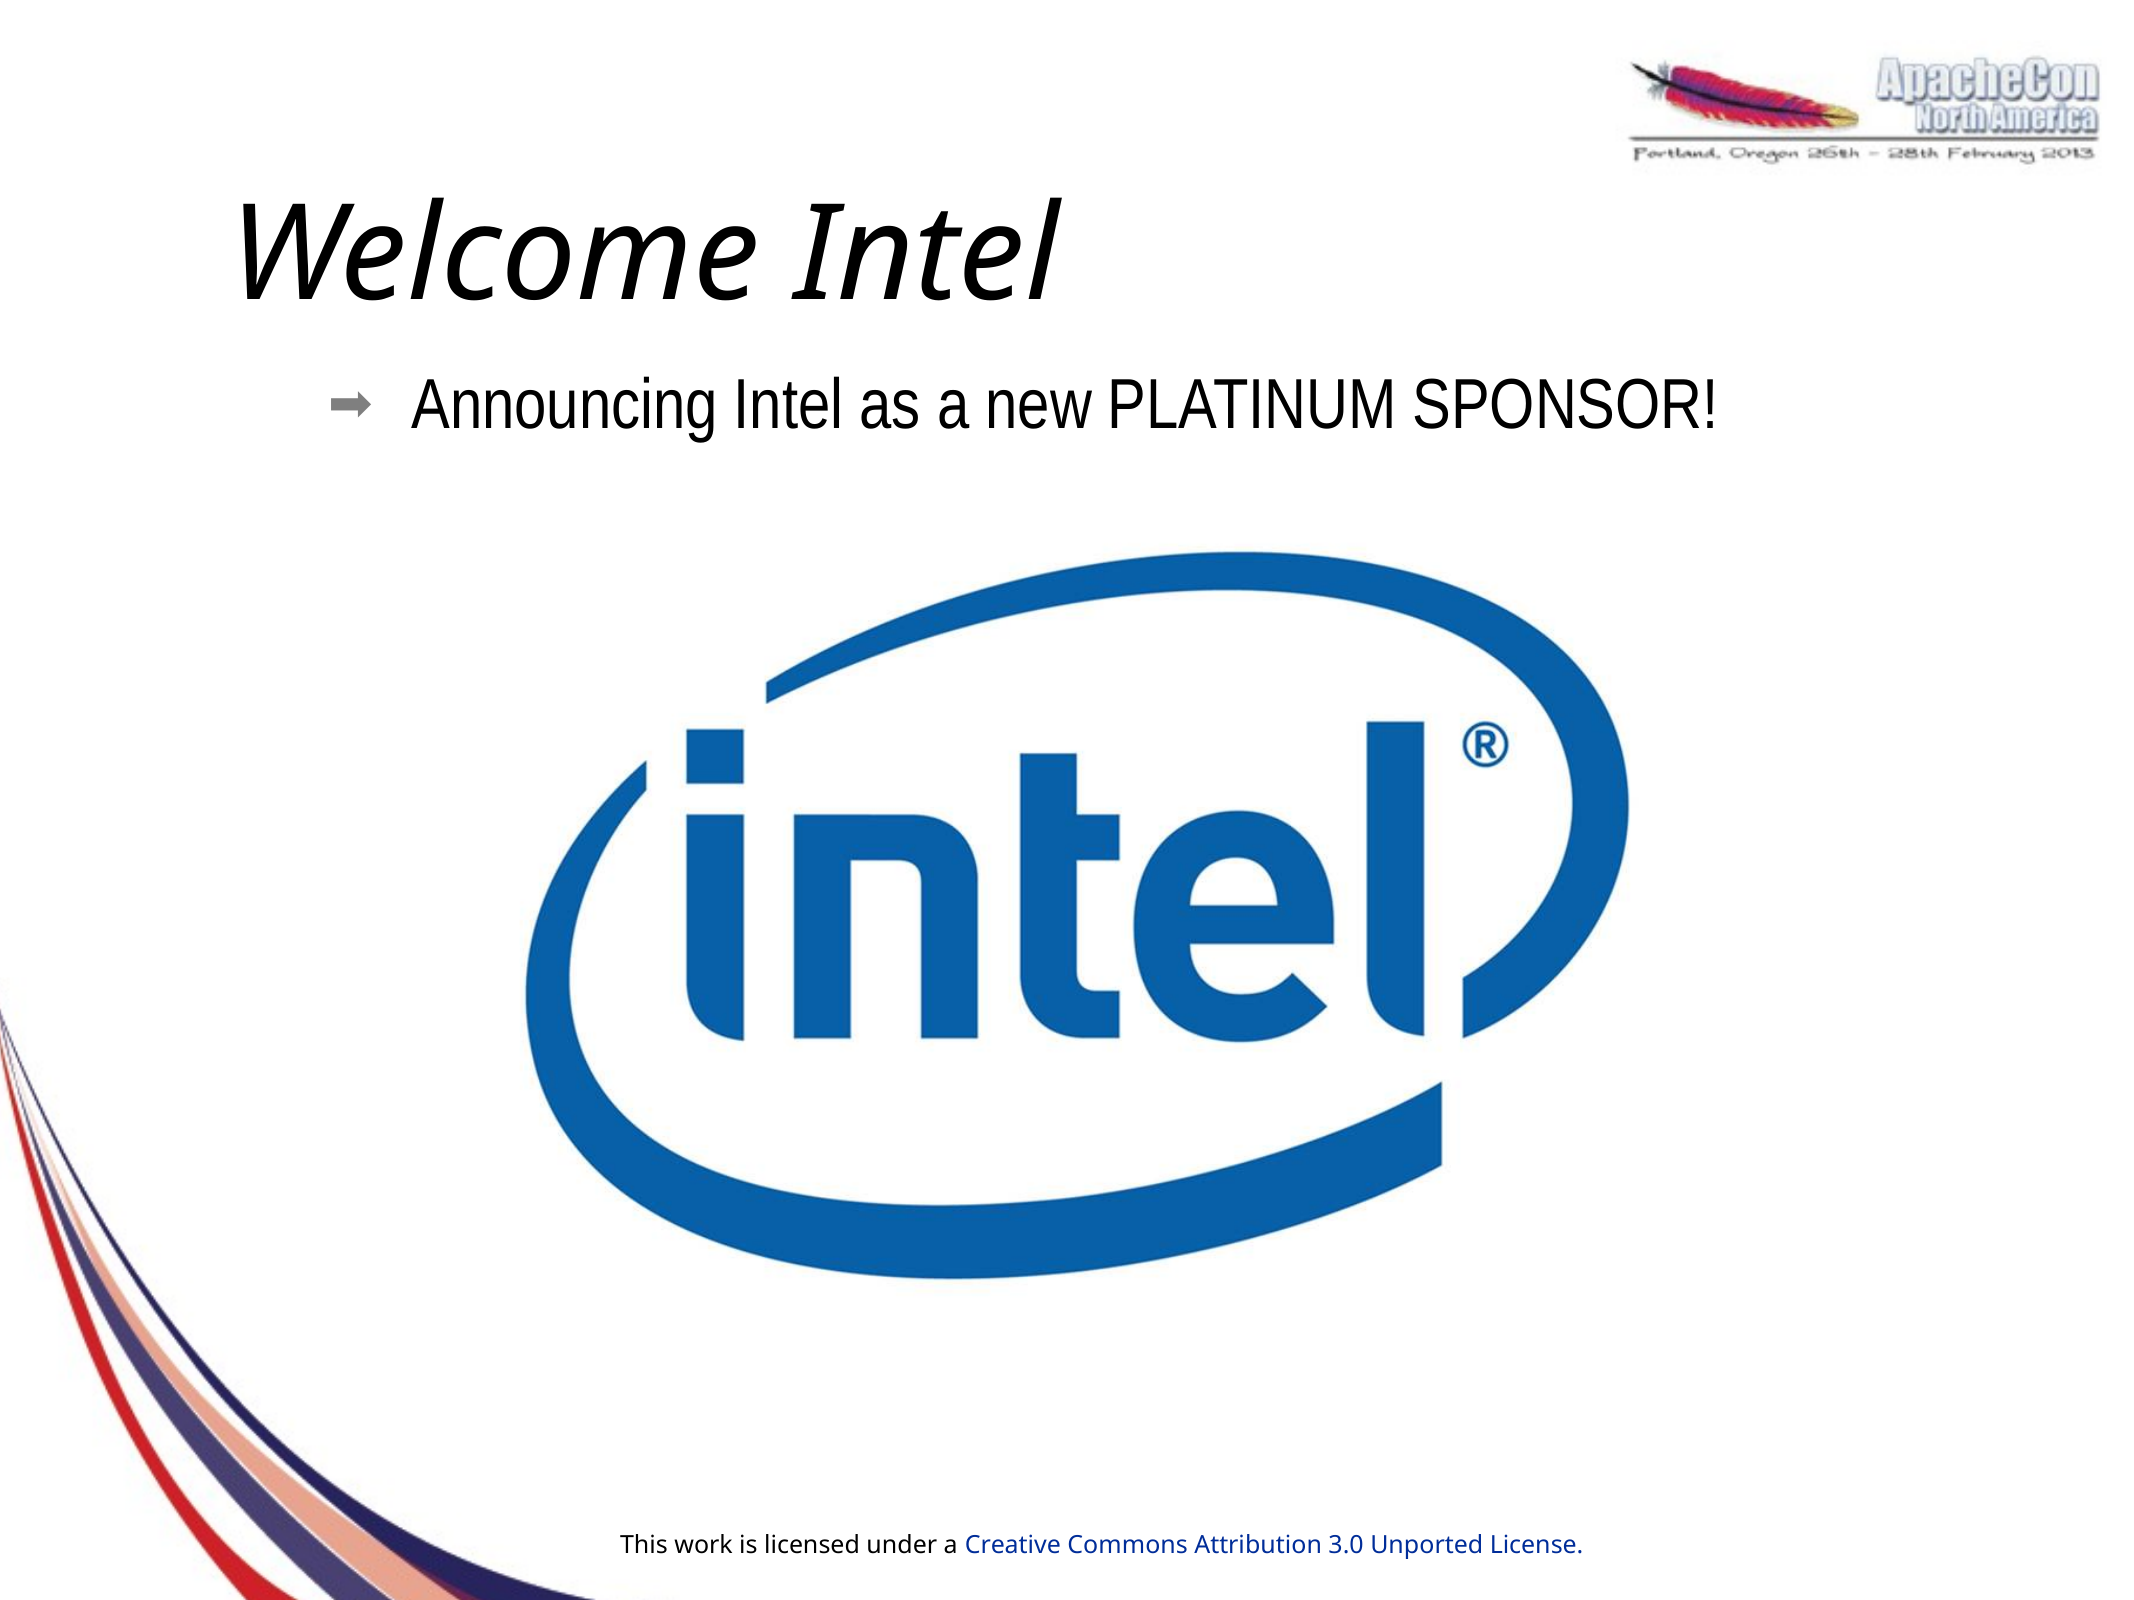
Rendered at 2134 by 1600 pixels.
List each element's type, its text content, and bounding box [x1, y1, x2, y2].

picture [0, 8, 2127, 1600]
list Announcing Intel as a new PLATINUM SPONSOR! [228, 365, 1981, 1533]
title Welcome Intel [229, 143, 1982, 366]
text_box This work is licensed under a Creative Commons Attribution 3.0 Unported License. [472, 1533, 1733, 1574]
